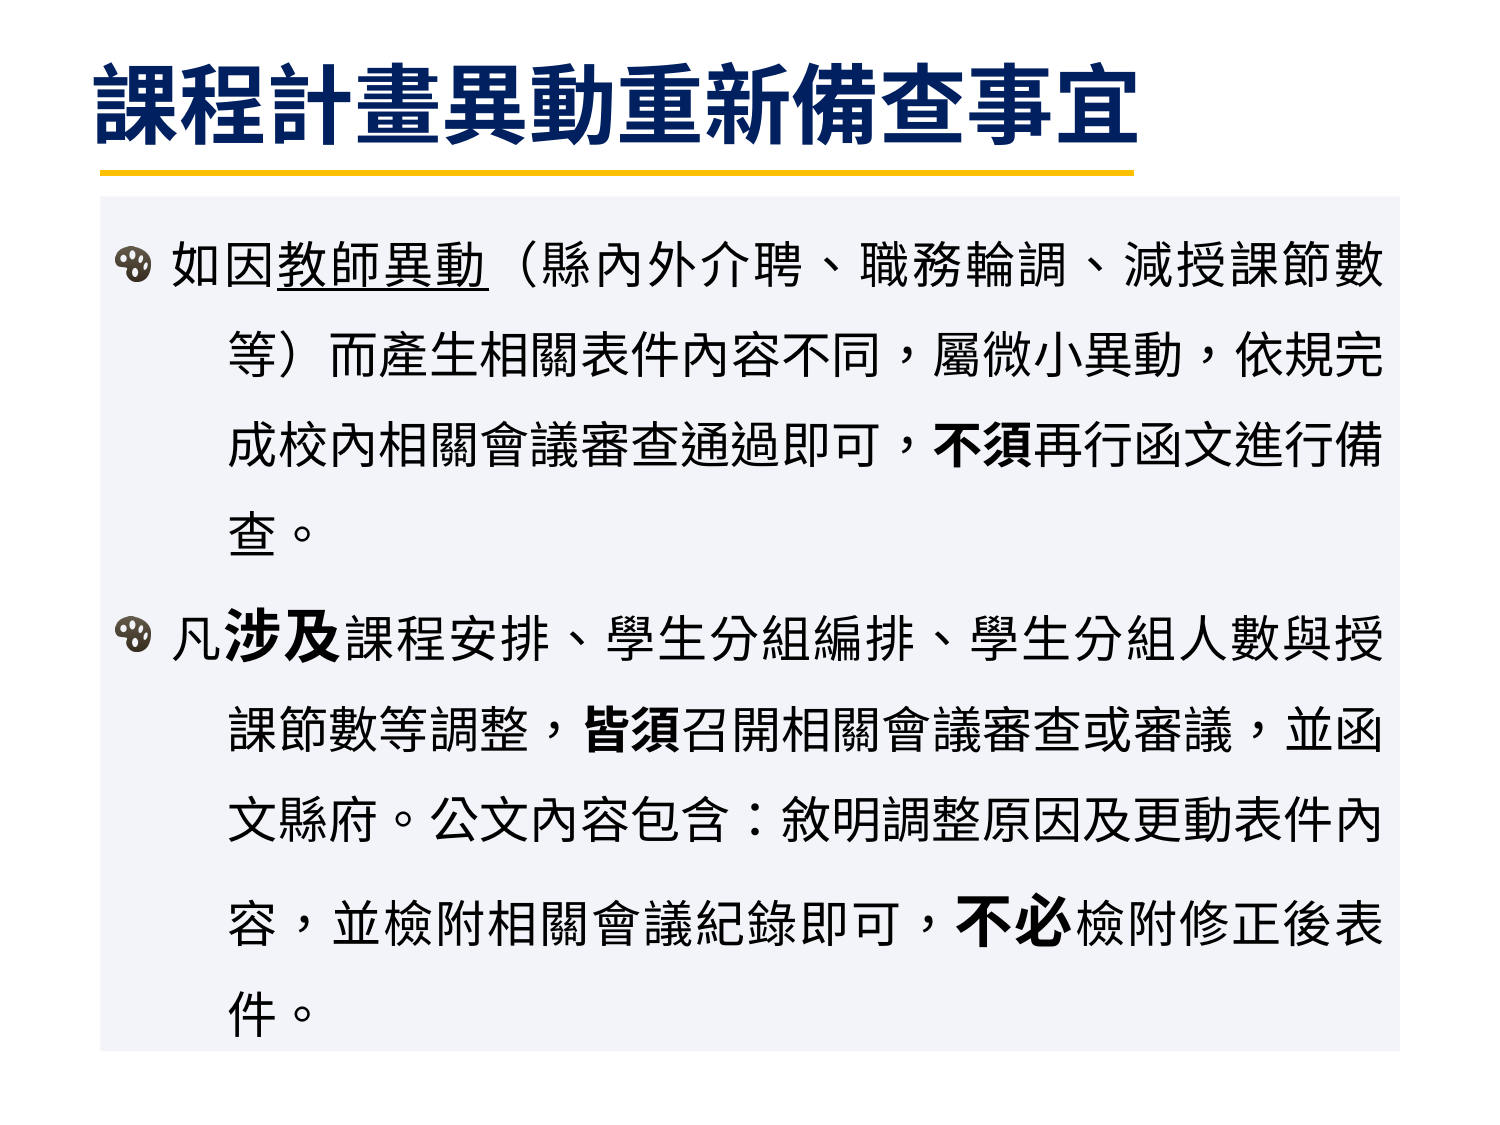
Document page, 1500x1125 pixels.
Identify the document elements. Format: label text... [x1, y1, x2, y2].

text_box 如因教師異動（縣內外介聘、職務輪調、減授課節數等）而產生相關表件內容不同，屬微小異動，依規完成校內相關會議審查通過即可，不須再行函文進行備查。 凡涉及課程安排、學生分組編排、學生分組人數與授課節數等調整，皆須召開相關會議審查或審議，並函文縣府。公文內容包含：敘明調整原因及更動表件內容，並檢附相關會議紀錄即可，不必檢附修正後表件。 [100, 196, 1400, 878]
text_box 課程計畫異動重新備查事宜 [76, 42, 1168, 164]
